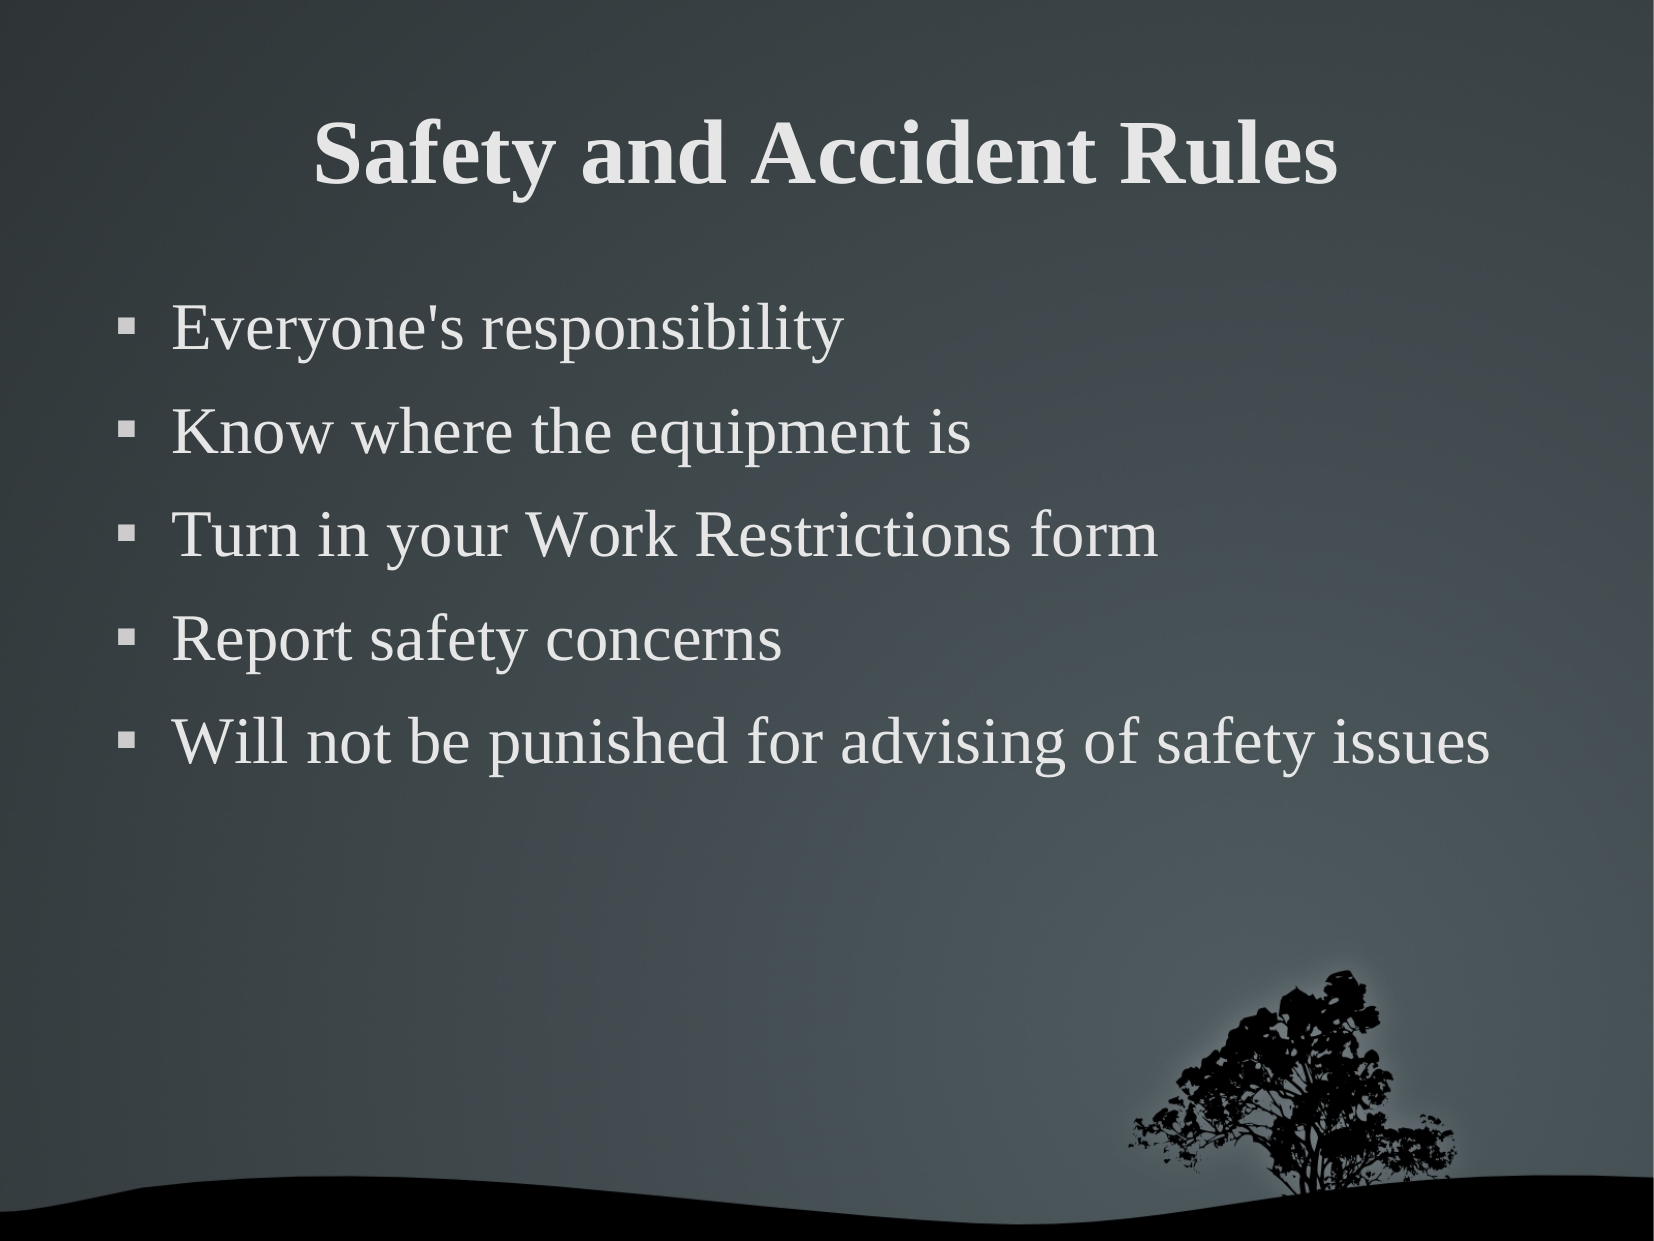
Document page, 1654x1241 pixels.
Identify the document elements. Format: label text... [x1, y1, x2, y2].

list Everyone's responsibility Know where the equipment is Turn in your Work Restrictions form Report safety concerns Will not be punished for advising of safety issues [82, 290, 1571, 1109]
title Safety and Accident Rules [82, 49, 1571, 257]
picture [0, 0, 1654, 1241]
